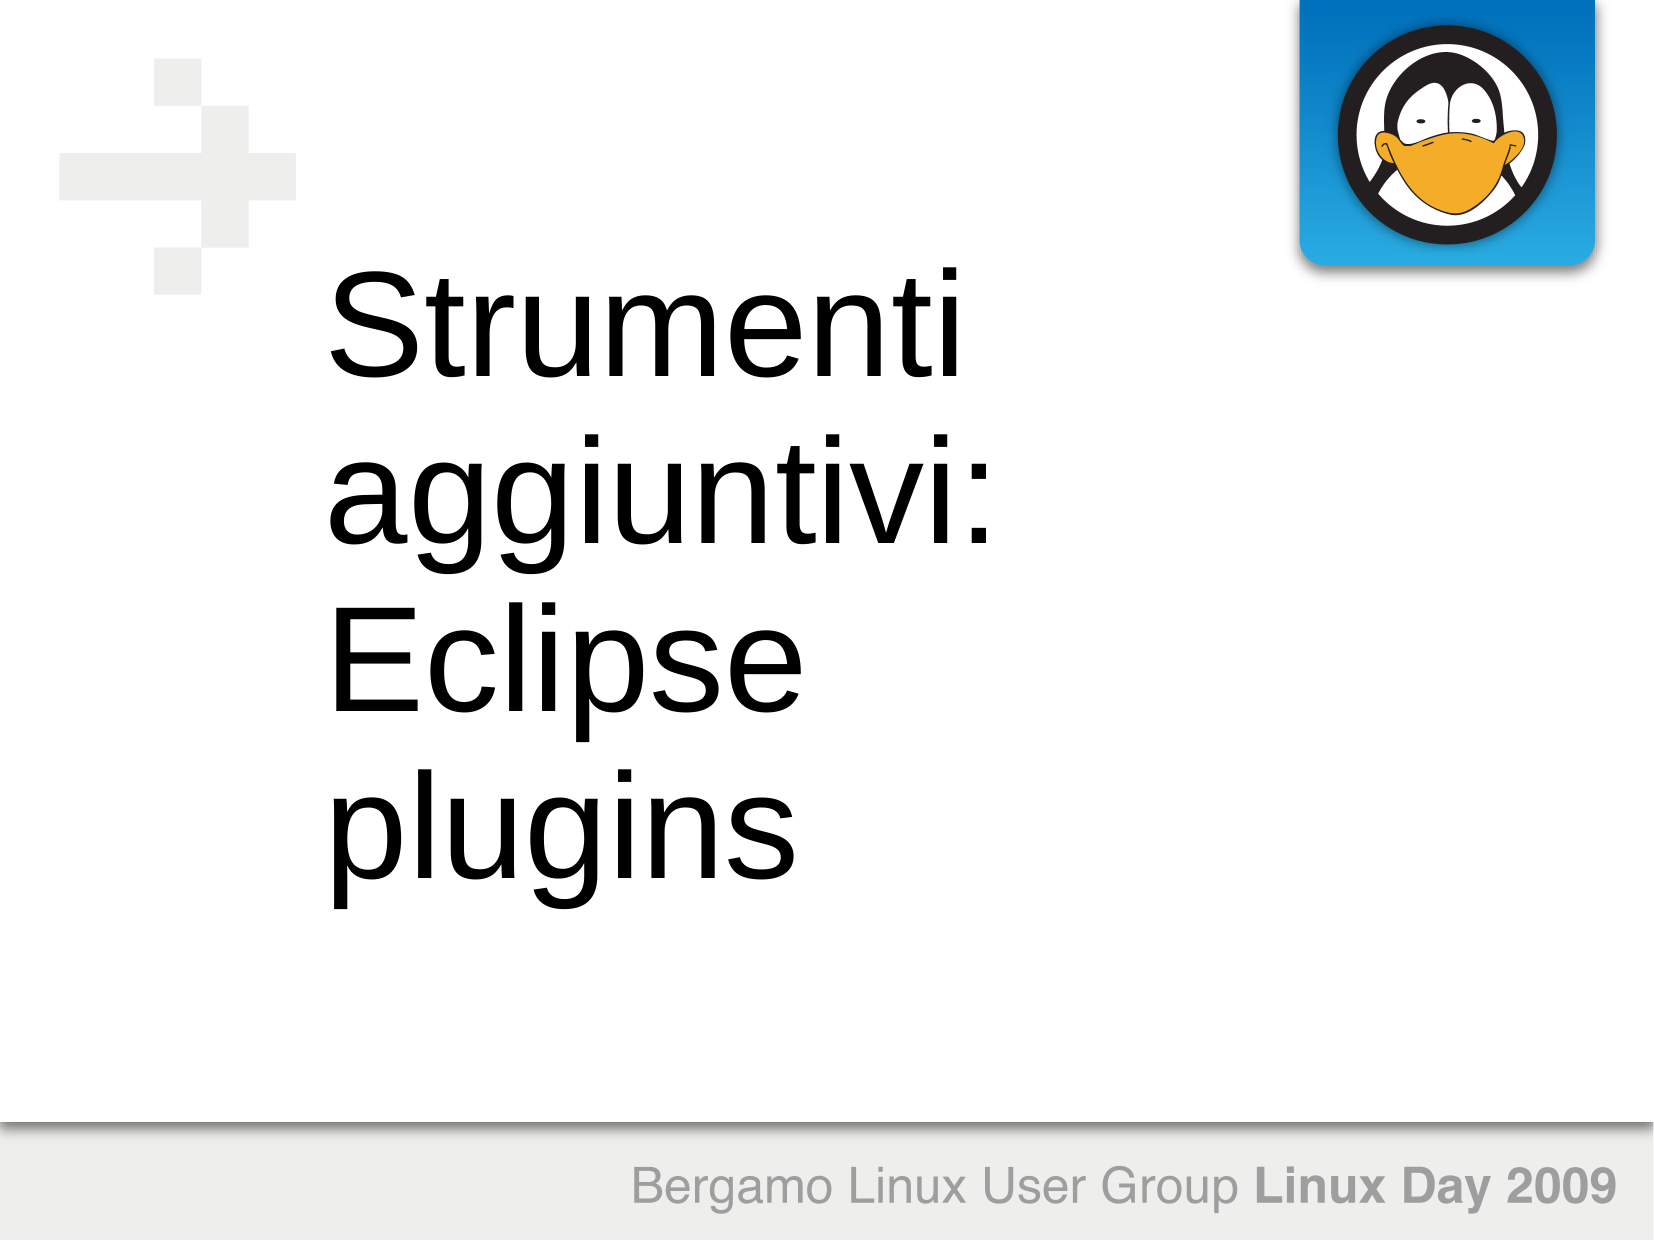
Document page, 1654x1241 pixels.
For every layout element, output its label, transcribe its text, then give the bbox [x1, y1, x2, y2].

subtitle Strumenti aggiuntivi: Eclipse plugins [324, 66, 1247, 1086]
picture [0, 0, 1654, 1240]
